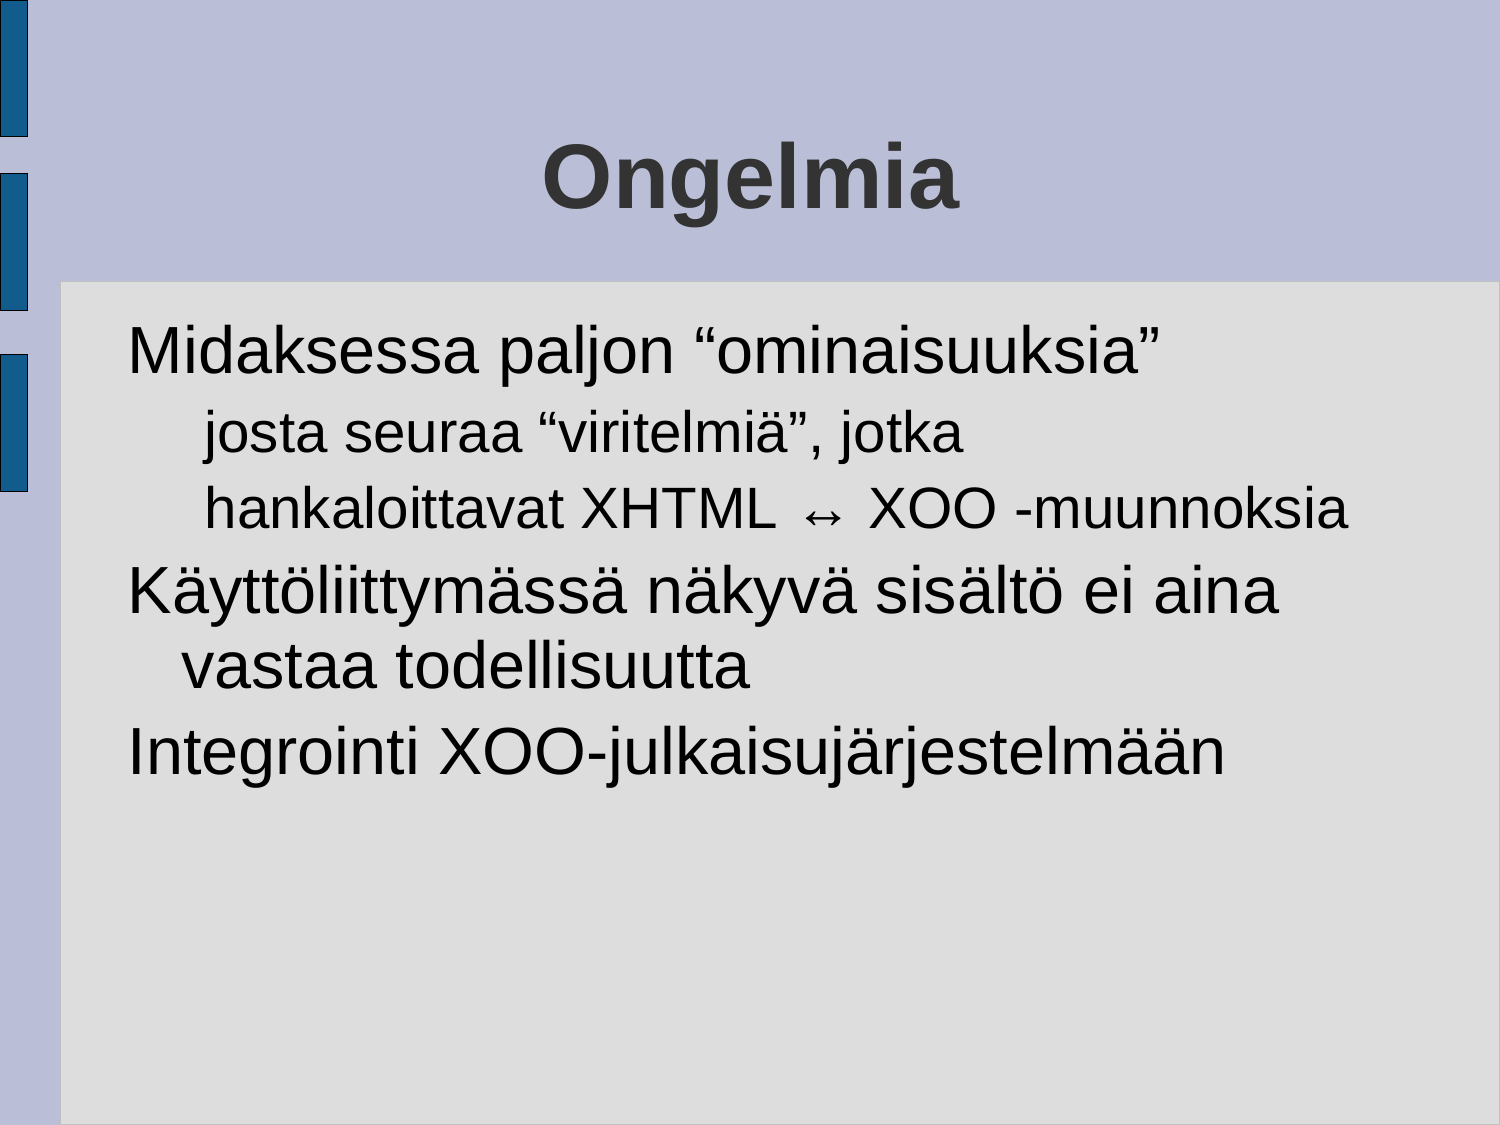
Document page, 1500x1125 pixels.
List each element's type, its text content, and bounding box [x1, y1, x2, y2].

title Ongelmia [110, 82, 1392, 271]
list Midaksessa paljon “ominaisuuksia” josta seuraa “viritelmiä”, jotka hankaloittavat XHTML ↔ XOO -muunnoksia Käyttöliittymässä näkyvä sisältö ei aina vastaa todellisuutta Integrointi XOO-julkaisujärjestelmään [110, 312, 1418, 1007]
